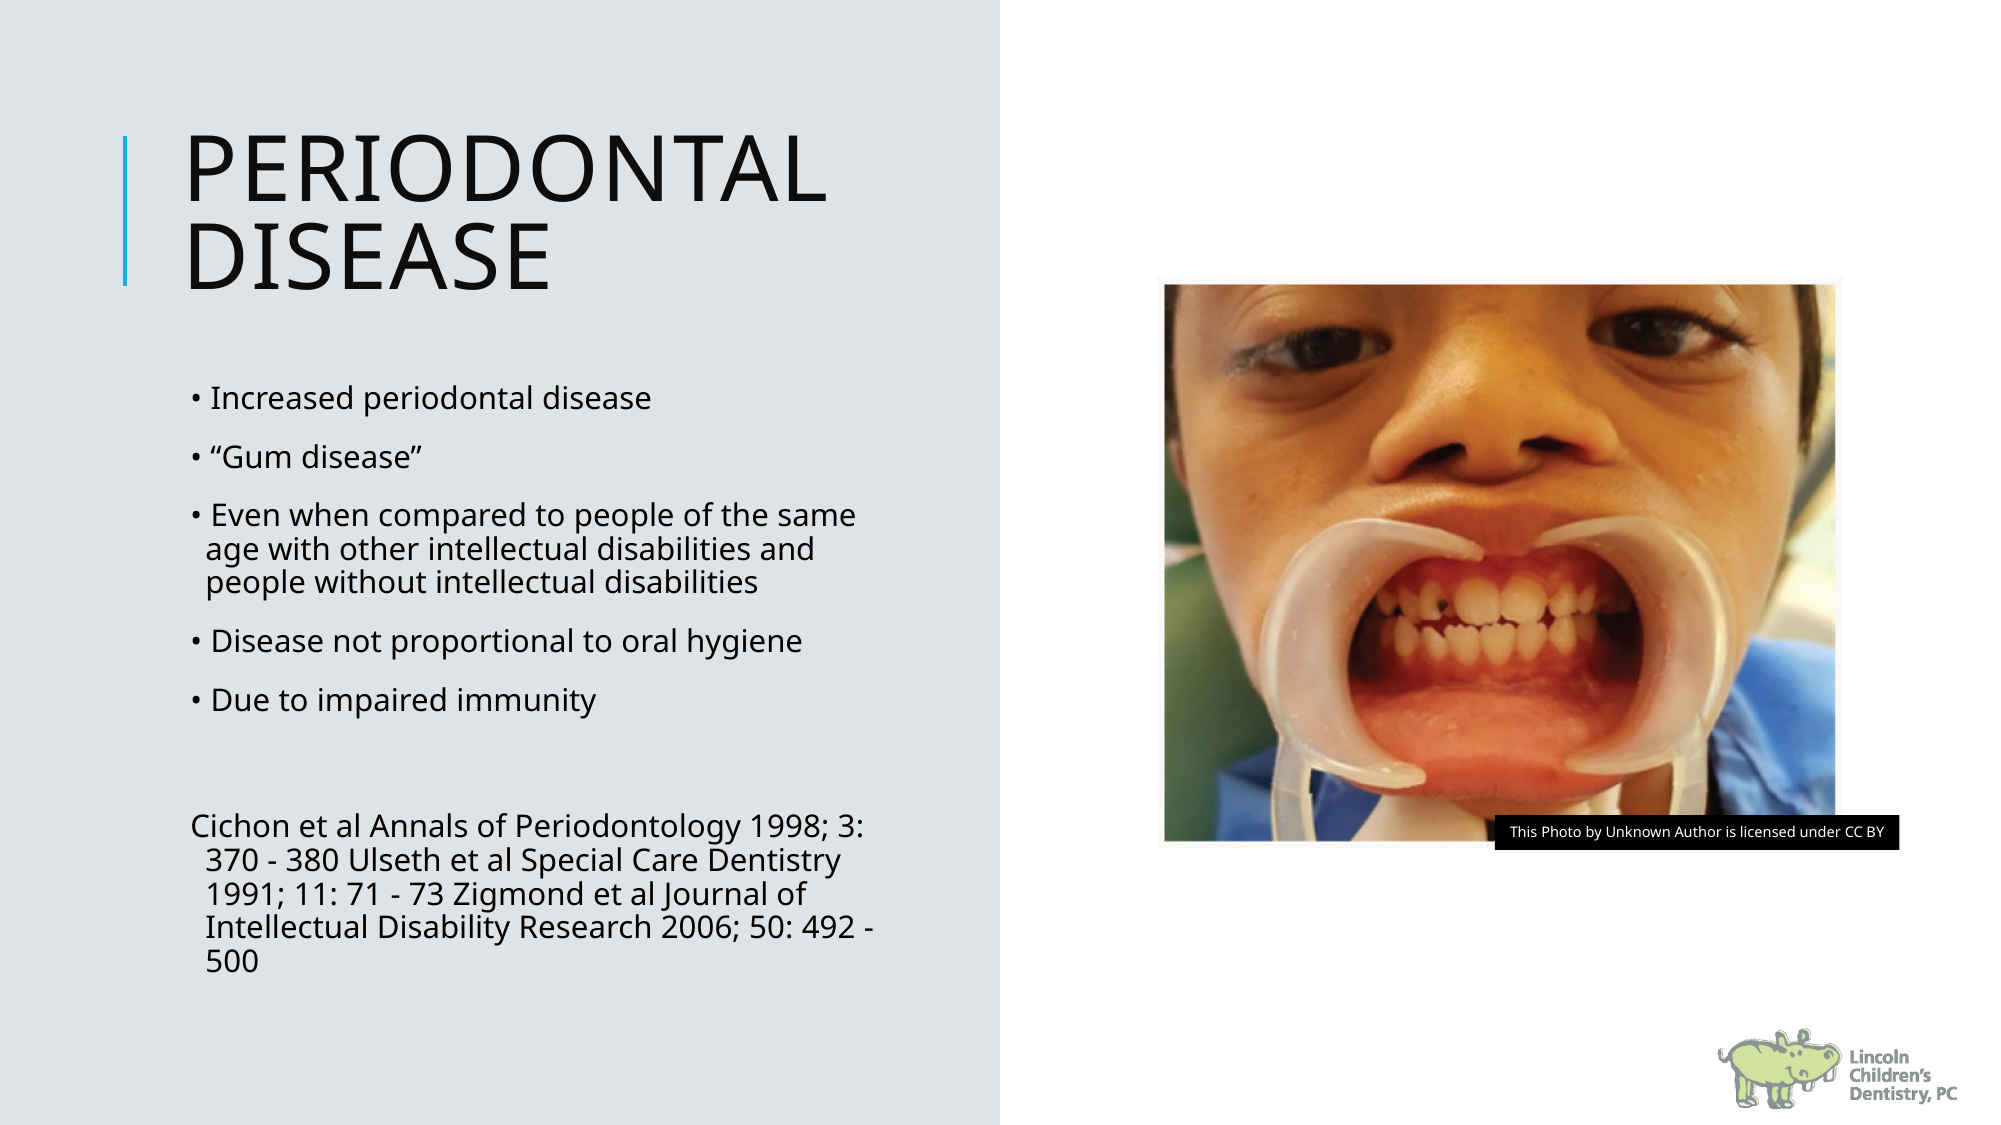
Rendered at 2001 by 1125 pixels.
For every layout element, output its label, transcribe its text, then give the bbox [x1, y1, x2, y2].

list • Increased periodontal disease • “Gum disease” • Even when compared to people of the same age with other intellectual disabilities and people without intellectual disabilities • Disease not proportional to oral hygiene • Due to impaired immunity Cichon et al Annals of Periodontology 1998; 3: 370 - 380 Ulseth et al Special Care Dentistry 1991; 11: 71 - 73 Zigmond et al Journal of Intellectual Disability Research 2006; 50: 492 - 500 [168, 375, 889, 1021]
picture [1157, 277, 1843, 848]
text_box [0, 0, 1000, 1125]
text_box This Photo by Unknown Author is licensed under CC BY [1494, 815, 1843, 848]
picture [1717, 1028, 1957, 1109]
title Periodontal disease [168, 75, 889, 363]
